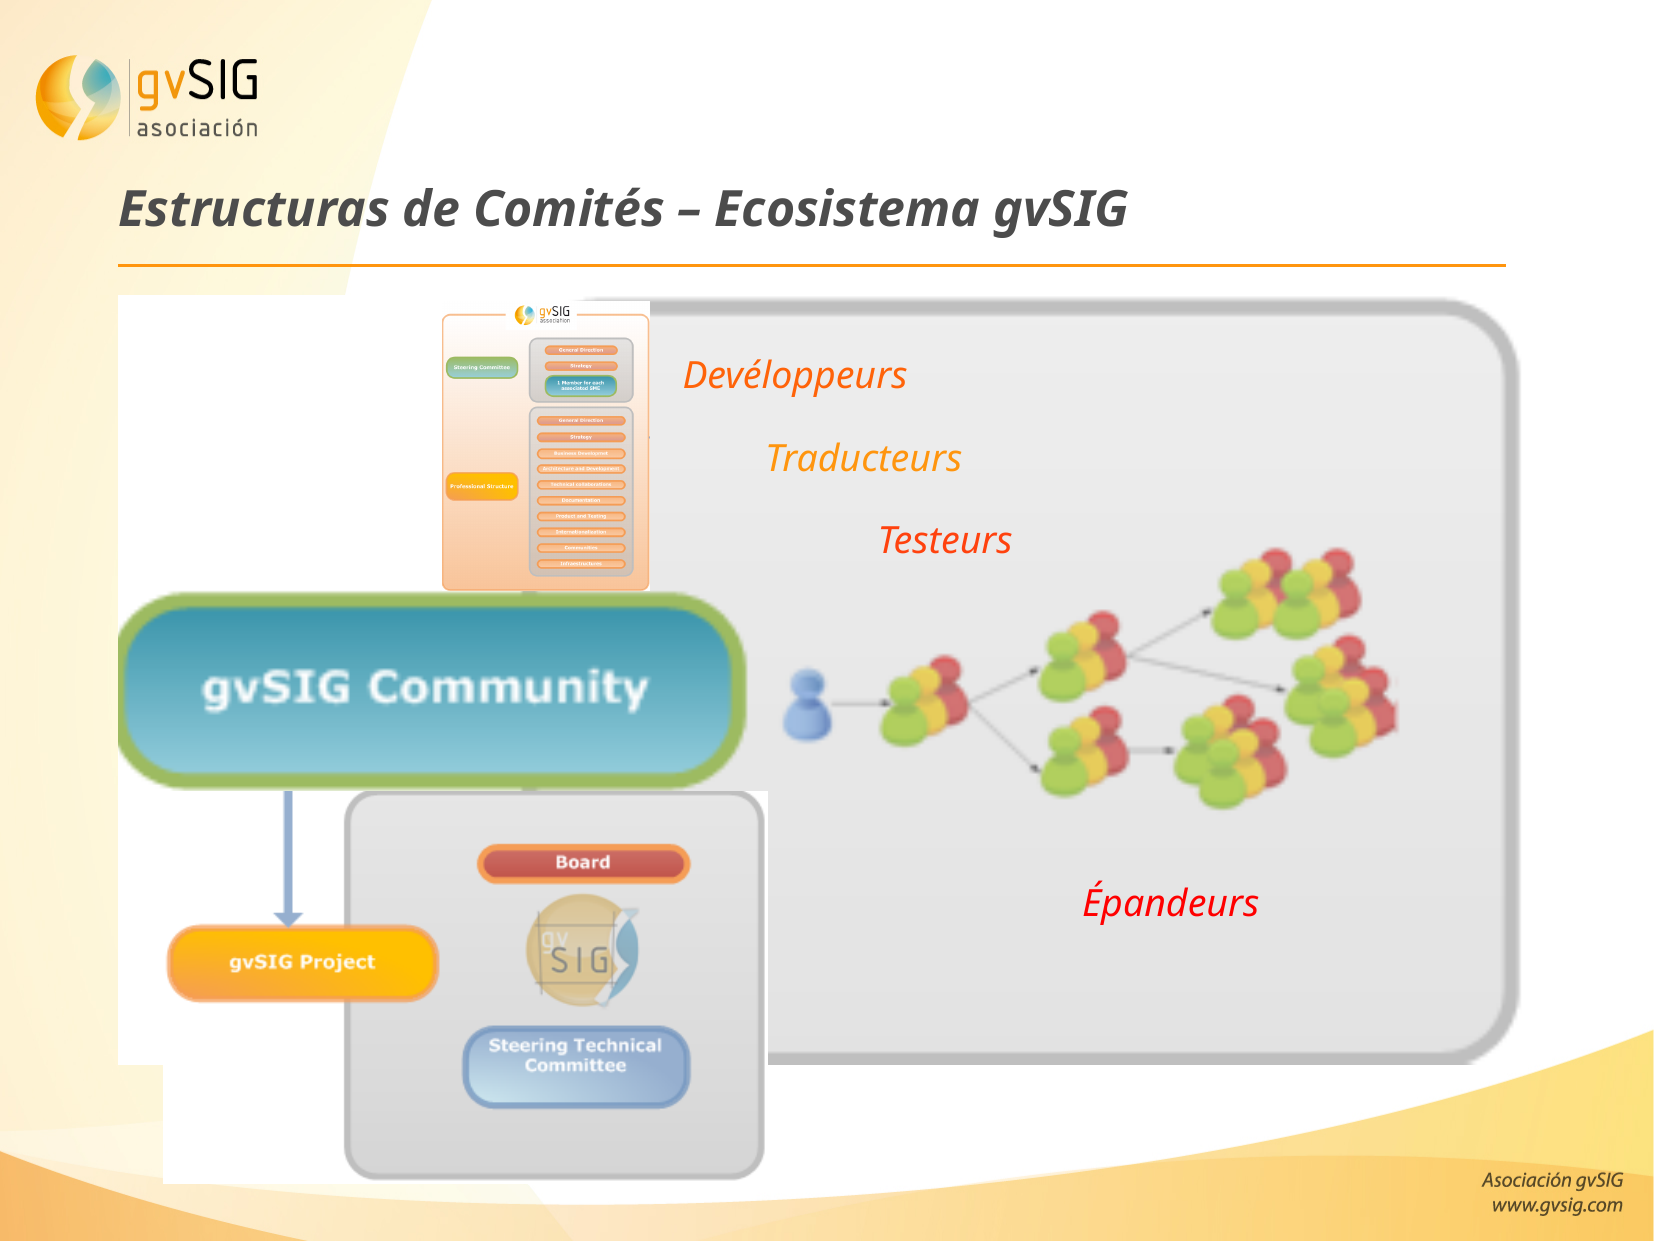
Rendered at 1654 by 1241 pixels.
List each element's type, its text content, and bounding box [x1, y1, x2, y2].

picture [0, 0, 1654, 1241]
text_box Devéloppeurs [682, 344, 1030, 404]
text_box Traducteurs [765, 427, 1113, 486]
text_box Épandeurs [1082, 872, 1430, 931]
text_box Estructuras de Comités – Ecosistema gvSIG [119, 178, 1455, 237]
text_box Testeurs [877, 510, 1225, 569]
